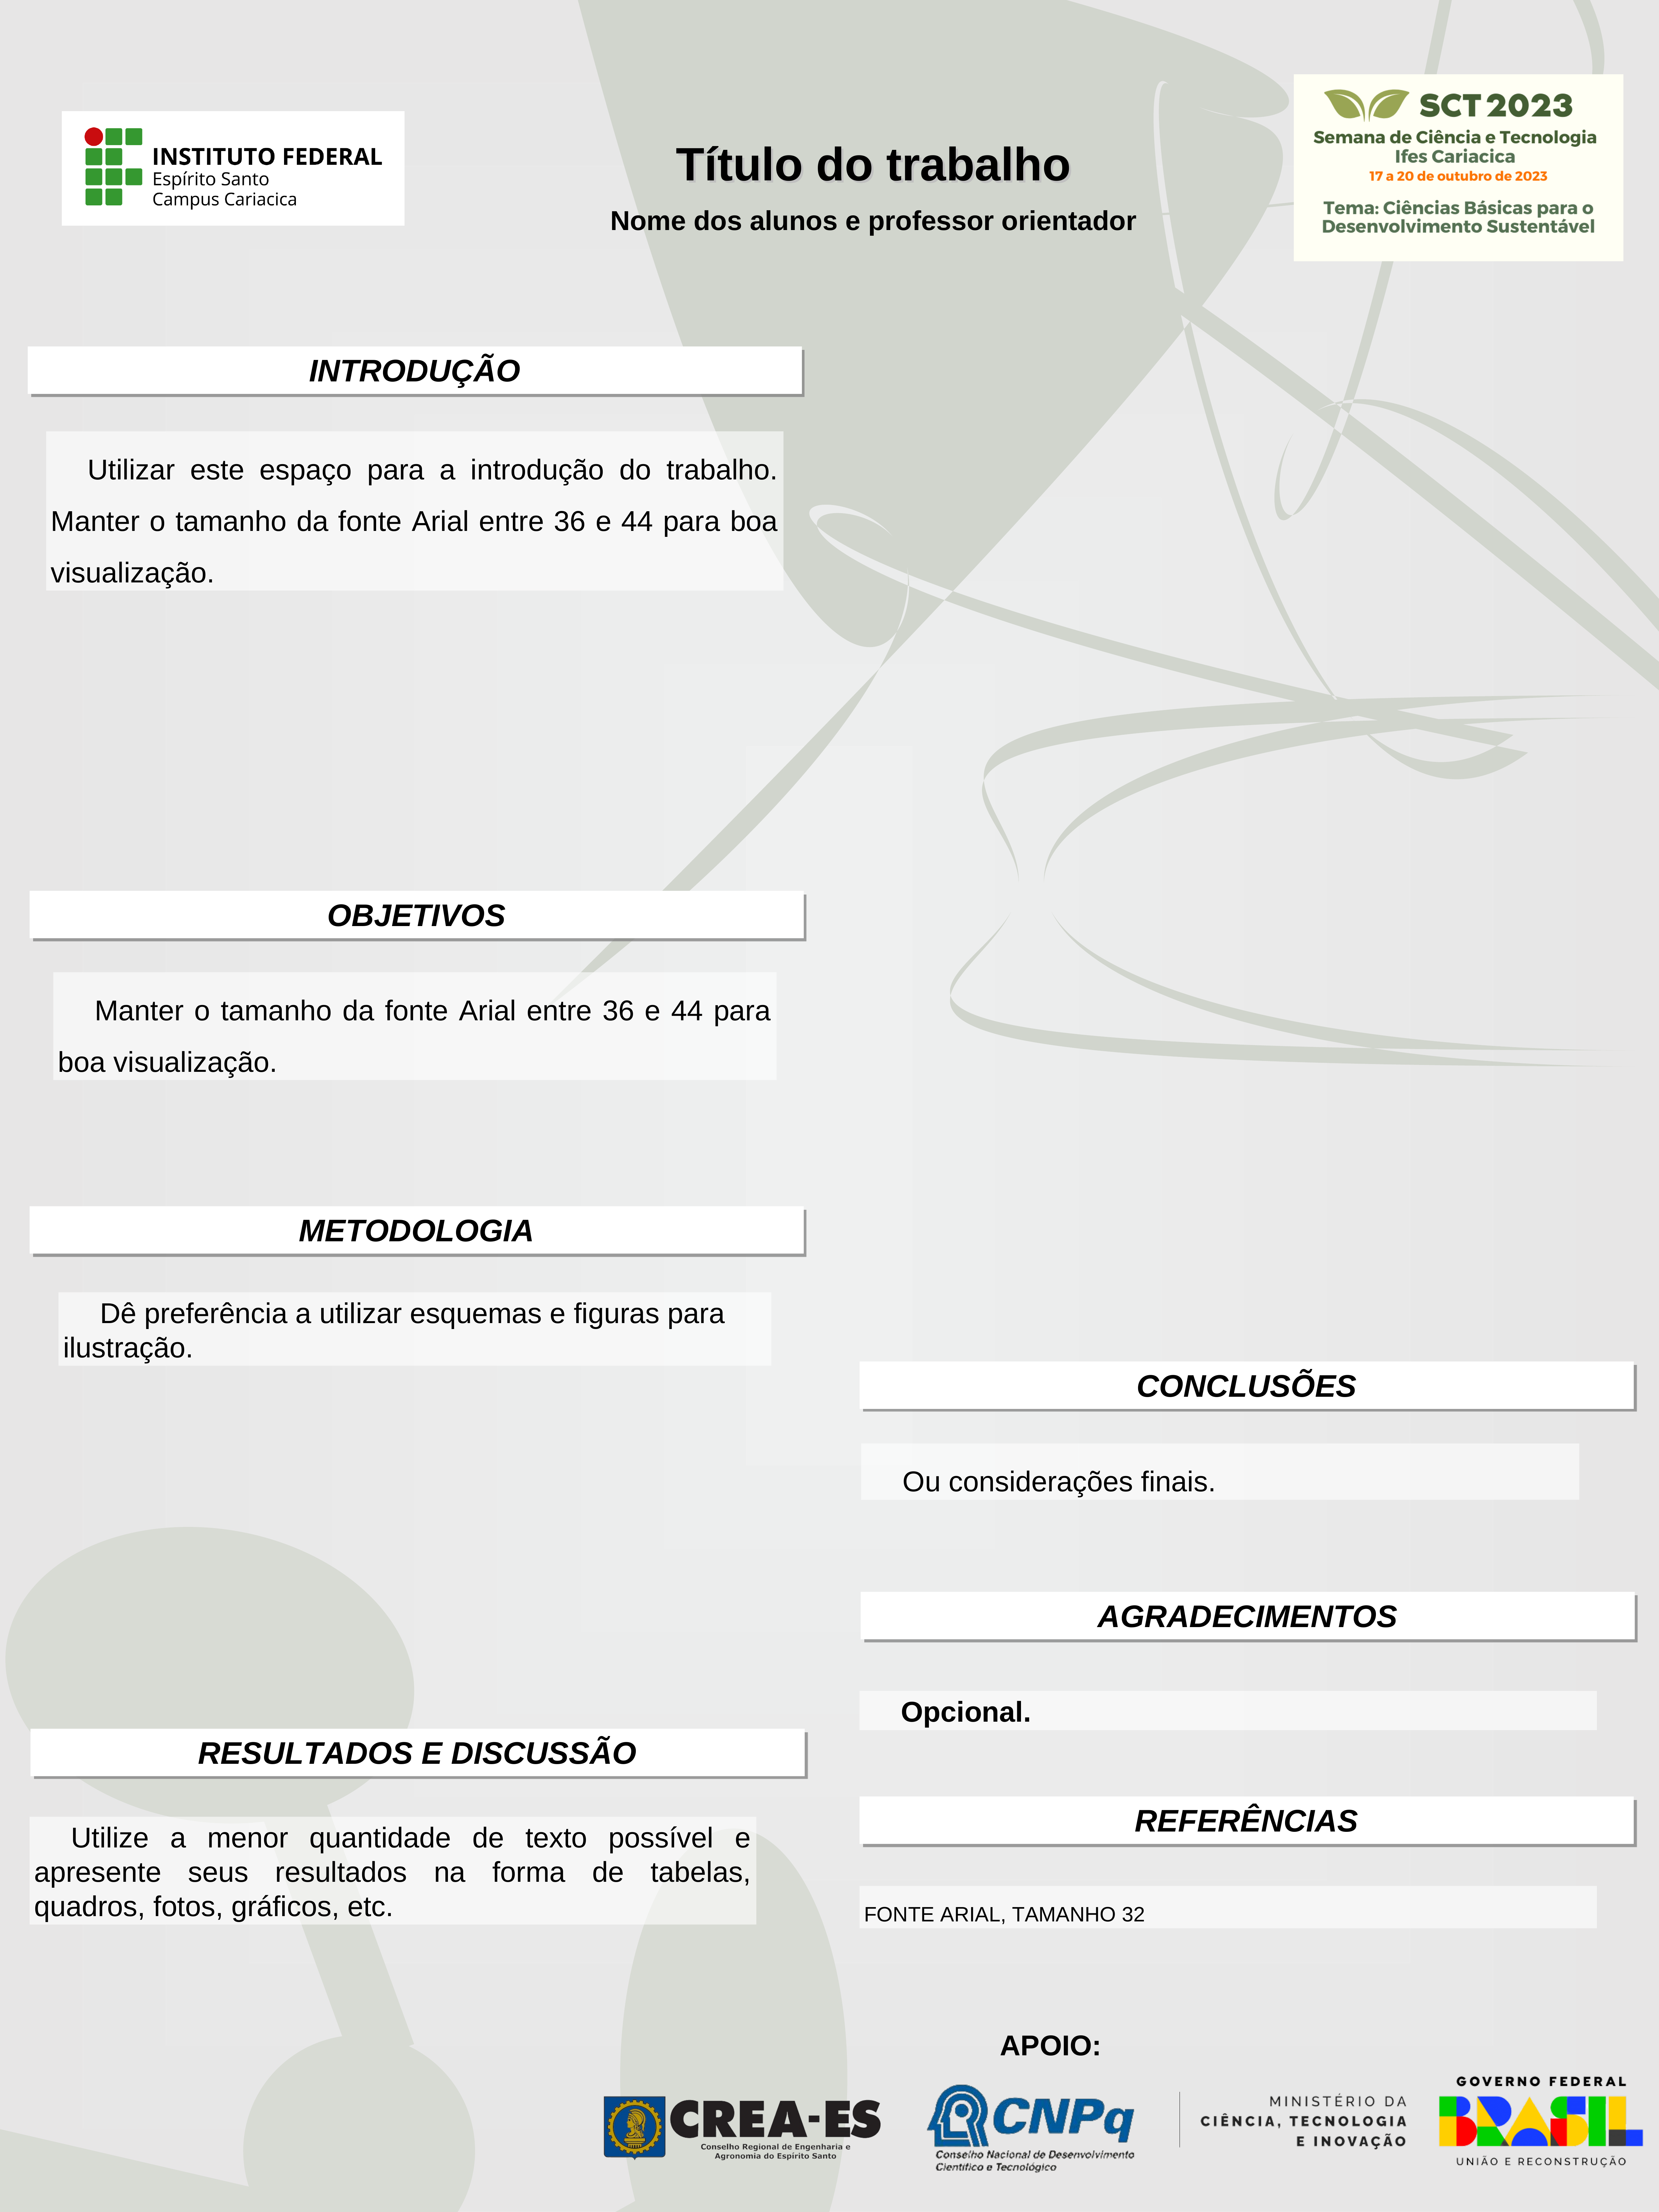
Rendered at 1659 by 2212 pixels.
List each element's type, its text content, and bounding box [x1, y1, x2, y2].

text_box Manter o tamanho da fonte Arial entre 36 e 44 para boa visualização. [53, 972, 777, 1080]
picture [1186, 2037, 1659, 2212]
text_box Utilize a menor quantidade de texto possível e apresente seus resultados na forma de tabelas, quadros, fotos, gráficos, etc. [29, 1817, 757, 1925]
text_box FONTE ARIAL, TAMANHO 32 [859, 1886, 1597, 1928]
text_box Utilizar este espaço para a introdução do trabalho. Manter o tamanho da fonte Arial entre 36 e 44 para boa visualização. [46, 431, 784, 591]
text_box Dê preferência a utilizar esquemas e figuras para ilustração. [58, 1292, 771, 1366]
text_box METODOLOGIA [29, 1206, 804, 1254]
text_box REFERÊNCIAS [859, 1796, 1634, 1844]
picture [1294, 74, 1623, 261]
text_box CONCLUSÕES [859, 1361, 1634, 1409]
picture [62, 111, 400, 226]
picture [921, 2077, 1143, 2175]
text_box INTRODUÇÃO [27, 346, 802, 394]
text_box RESULTADOS E DISCUSSÃO [30, 1729, 805, 1776]
text_box Título do trabalho Nome dos alunos e professor orientador [400, 59, 1347, 277]
text_box AGRADECIMENTOS [861, 1592, 1635, 1640]
picture [599, 2092, 885, 2166]
text_box OBJETIVOS [29, 891, 804, 938]
text_box Ou considerações finais. [861, 1443, 1579, 1500]
text_box APOIO: [995, 2028, 1259, 2064]
text_box Opcional. [859, 1691, 1597, 1730]
